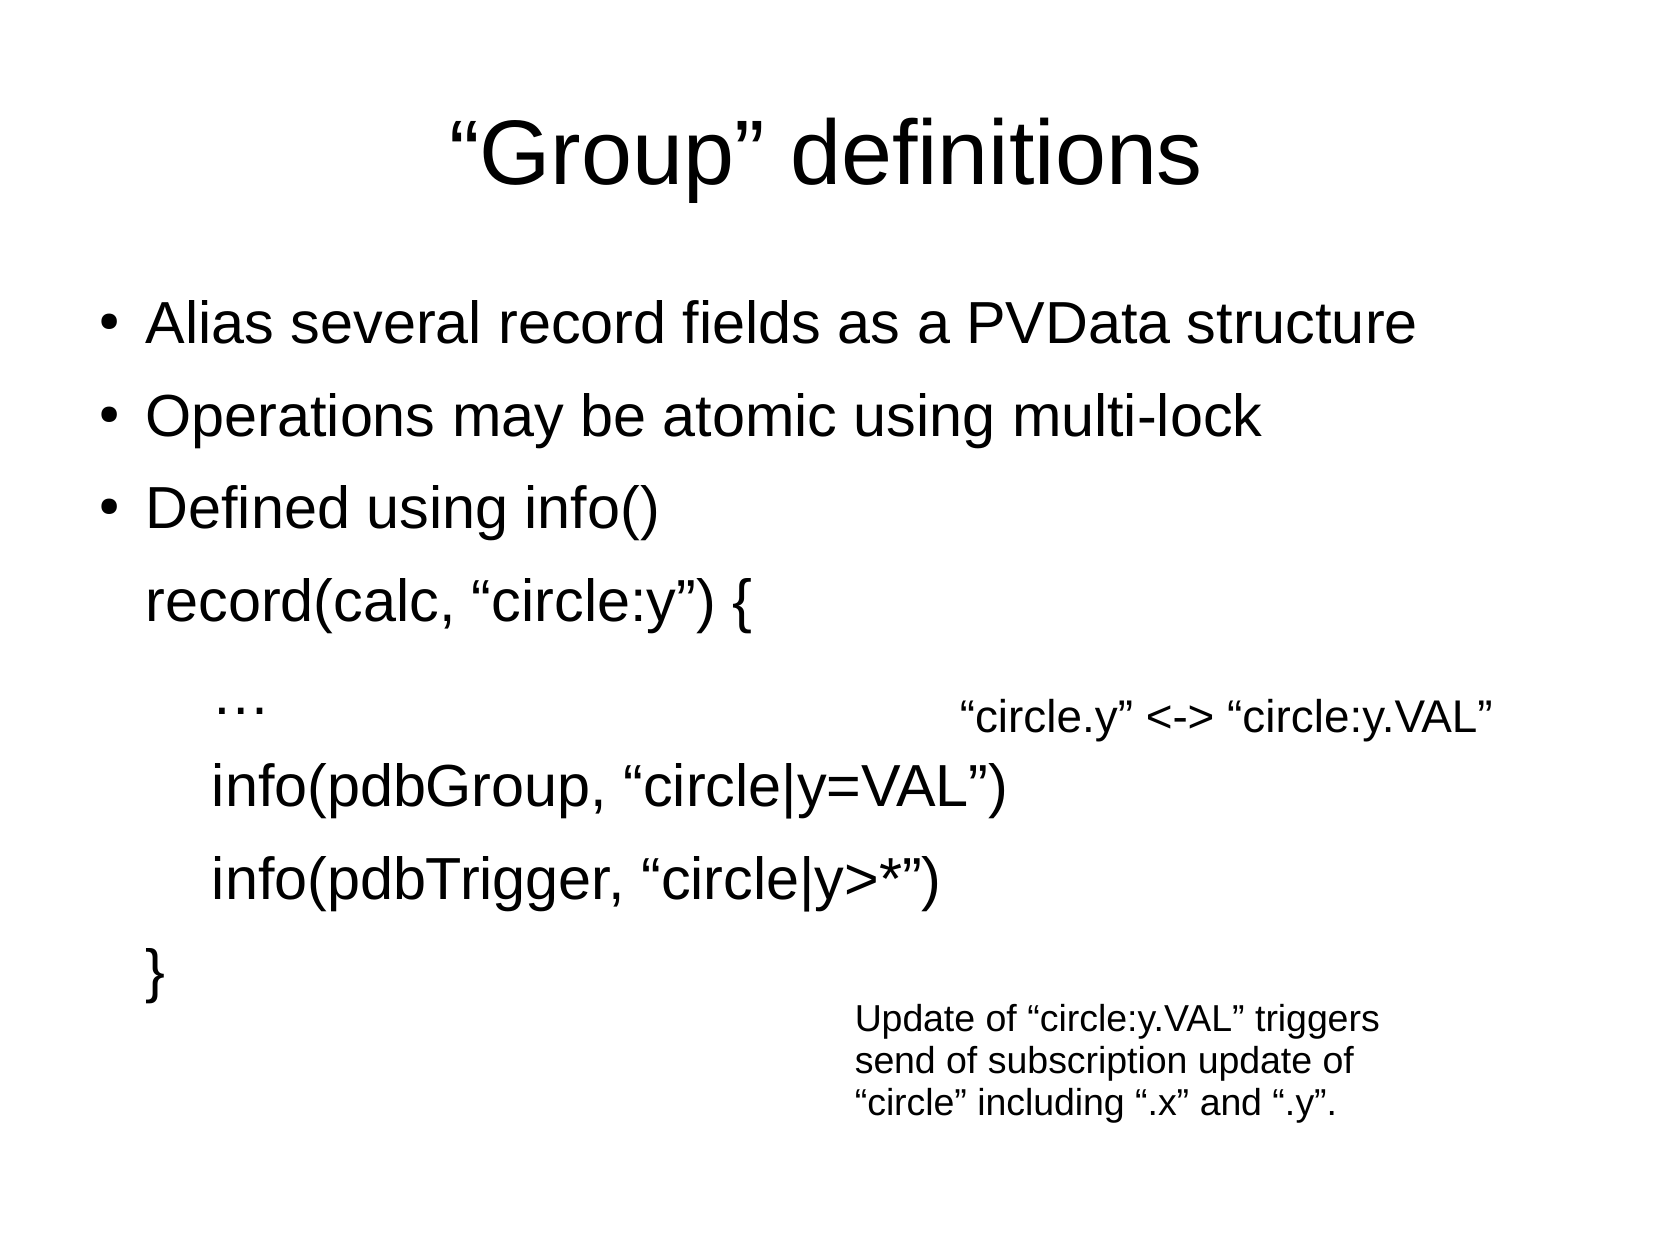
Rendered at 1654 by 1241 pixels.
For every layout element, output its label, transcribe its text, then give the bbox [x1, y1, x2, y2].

list Alias several record fields as a PVData structure Operations may be atomic using multi-lock Defined using info() record(calc, “circle:y”) { … info(pdbGroup, “circle|y=VAL”) info(pdbTrigger, “circle|y>*”) } [82, 290, 1571, 1010]
text_box “circle.y” <-> “circle:y.VAL” [945, 683, 1508, 751]
title “Group” definitions [82, 49, 1571, 257]
text_box Update of “circle:y.VAL” triggers send of subscription update of “circle” including “.x” and “.y”. [840, 990, 1394, 1131]
